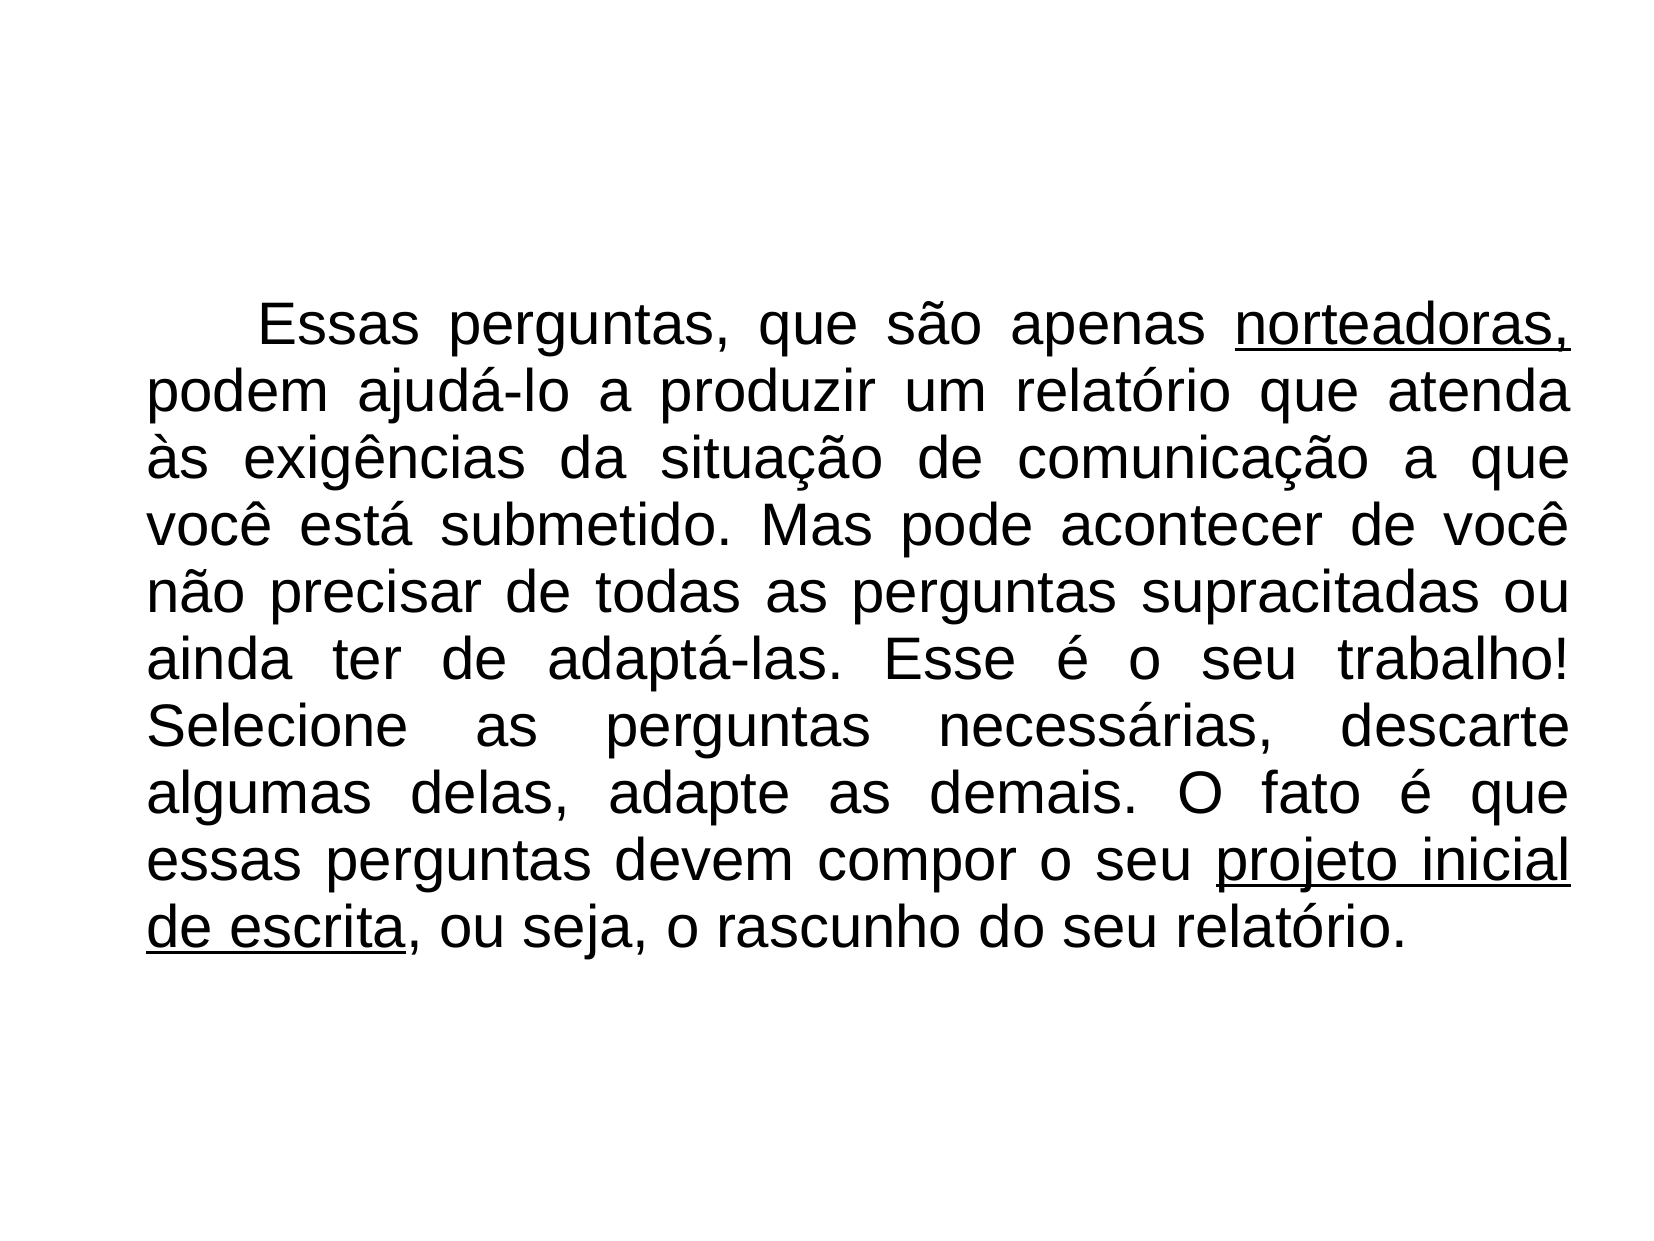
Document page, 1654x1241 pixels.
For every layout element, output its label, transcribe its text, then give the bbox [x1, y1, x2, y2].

list Essas perguntas, que são apenas norteadoras, podem ajudá-lo a produzir um relatório que atenda às exigências da situação de comunicação a que você está submetido. Mas pode acontecer de você não precisar de todas as perguntas supracitadas ou ainda ter de adaptá-las. Esse é o seu trabalho! Selecione as perguntas necessárias, descarte algumas delas, adapte as demais. O fato é que essas perguntas devem compor o seu projeto inicial de escrita, ou seja, o rascunho do seu relatório. [82, 290, 1571, 1010]
